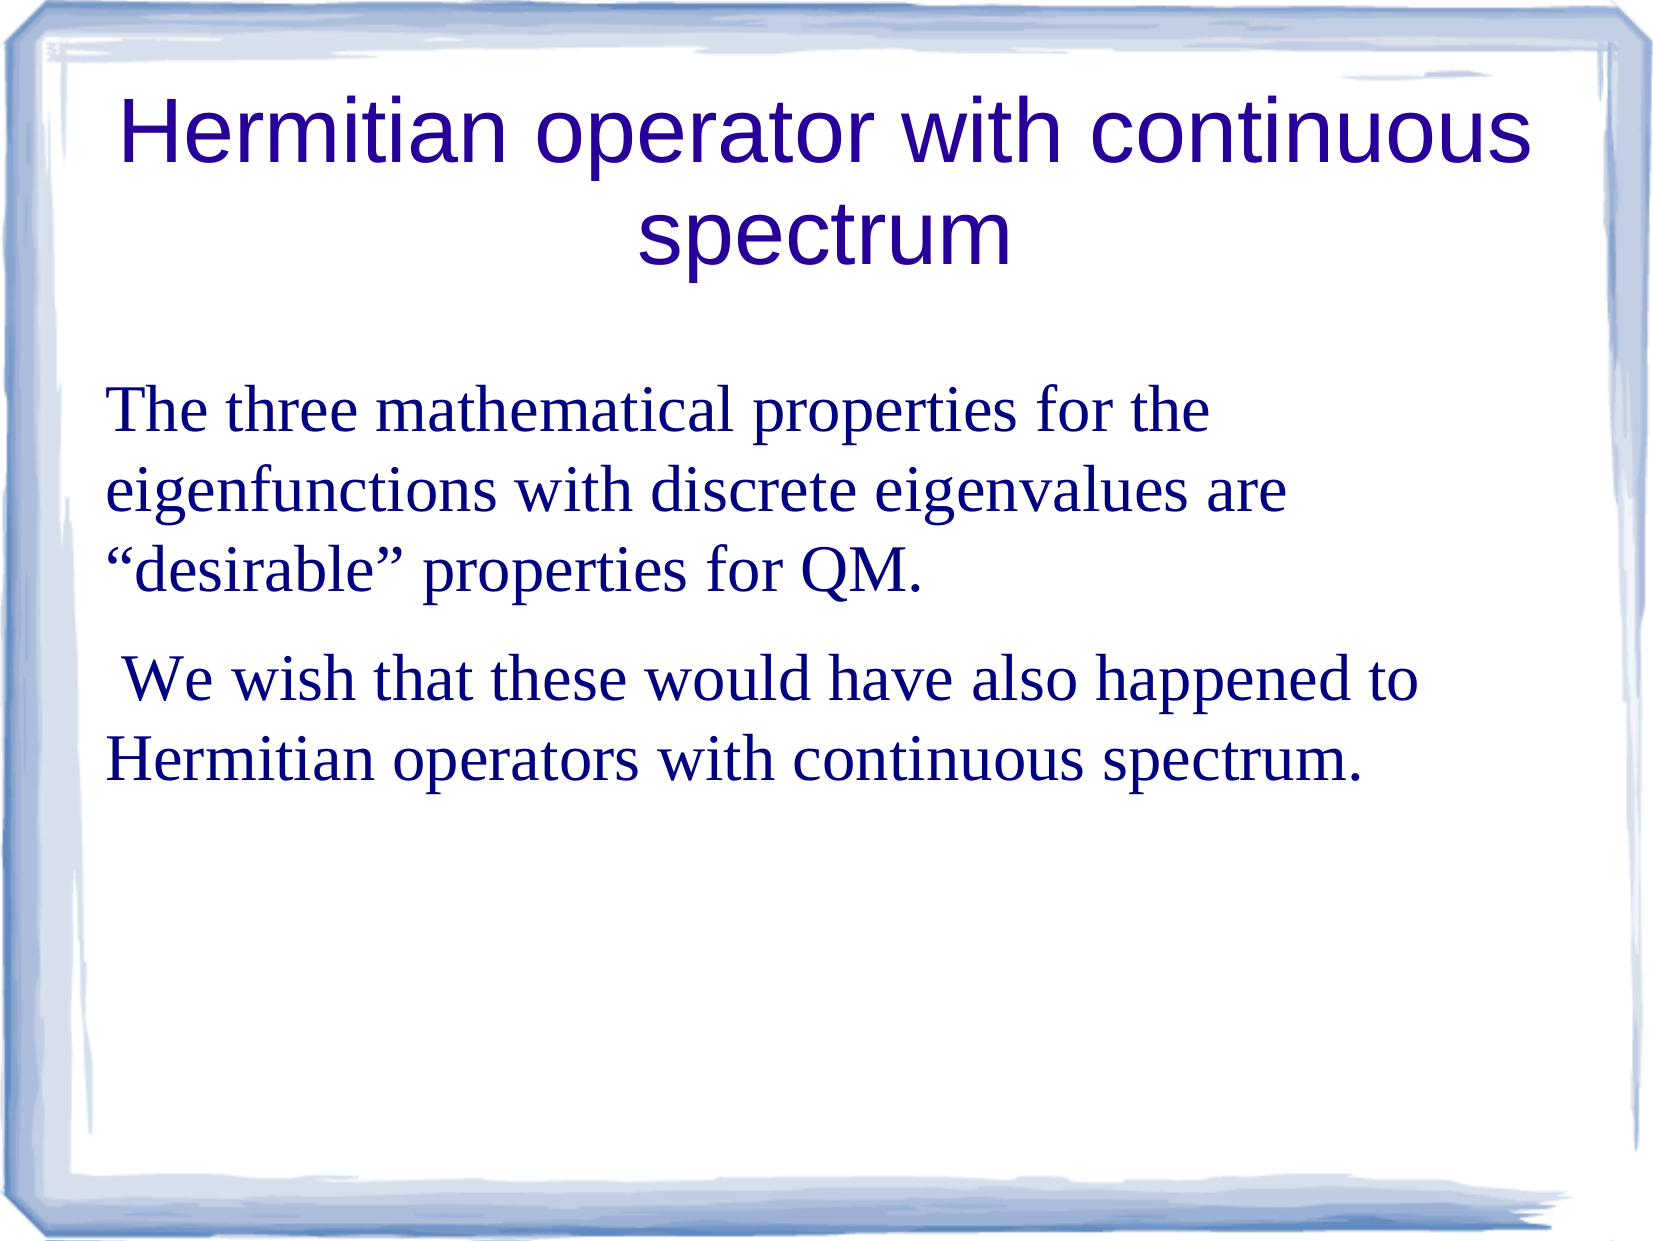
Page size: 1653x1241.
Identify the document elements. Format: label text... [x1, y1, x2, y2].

title Hermitian operator with continuous spectrum [82, 29, 1570, 337]
text_box The three mathematical properties for the eigenfunctions with discrete eigenvalues are “desirable” properties for QM. We wish that these would have also happened to Hermitian operators with continuous spectrum. [104, 359, 1557, 945]
picture [0, 0, 1653, 1241]
